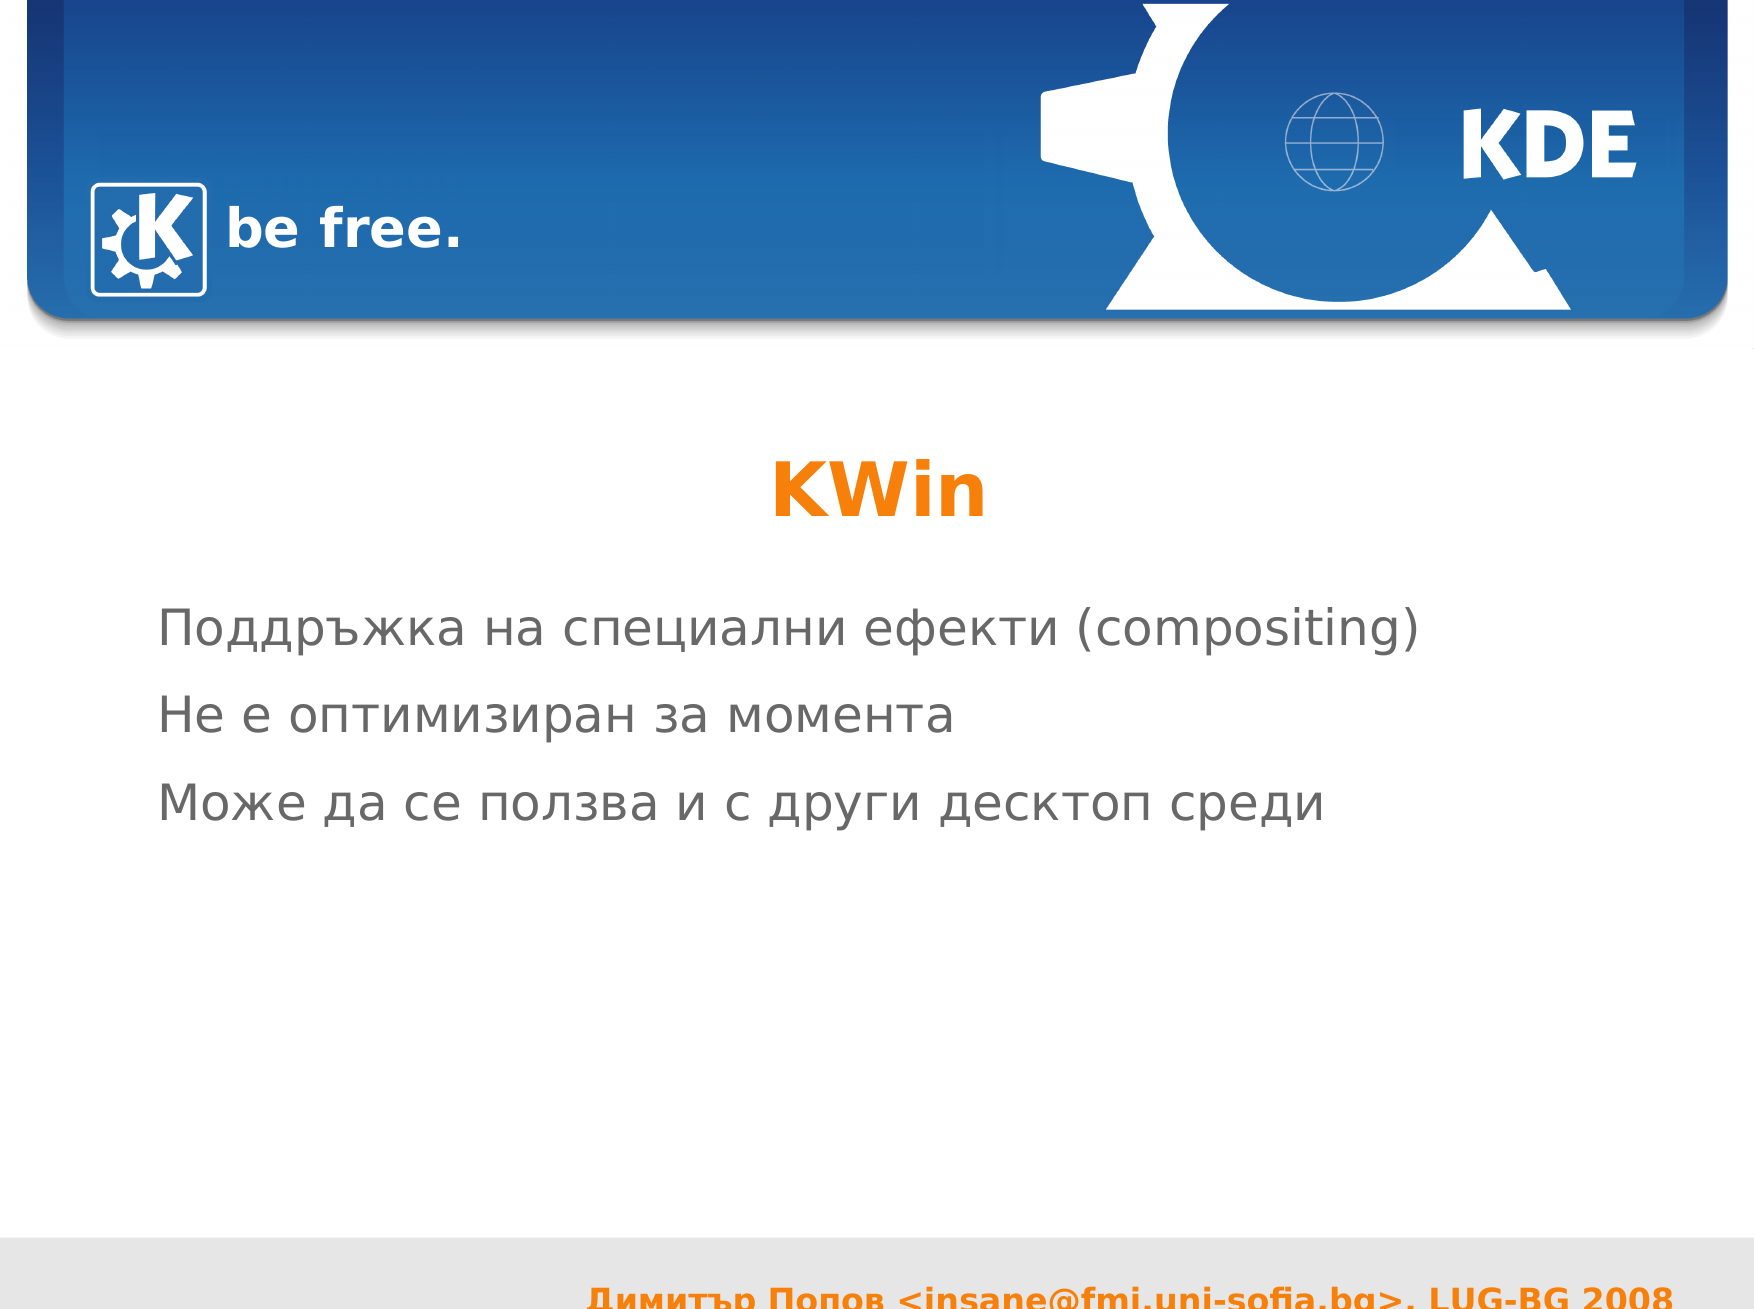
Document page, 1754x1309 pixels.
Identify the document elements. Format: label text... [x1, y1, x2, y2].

title be free. [225, 187, 1126, 271]
picture [0, 0, 1754, 349]
text_box KWin [123, 395, 1606, 499]
text_box Поддръжка на специални ефекти (compositing) Не е оптимизиран за момента Може да се ползва и с други десктоп среди [112, 562, 1651, 1201]
